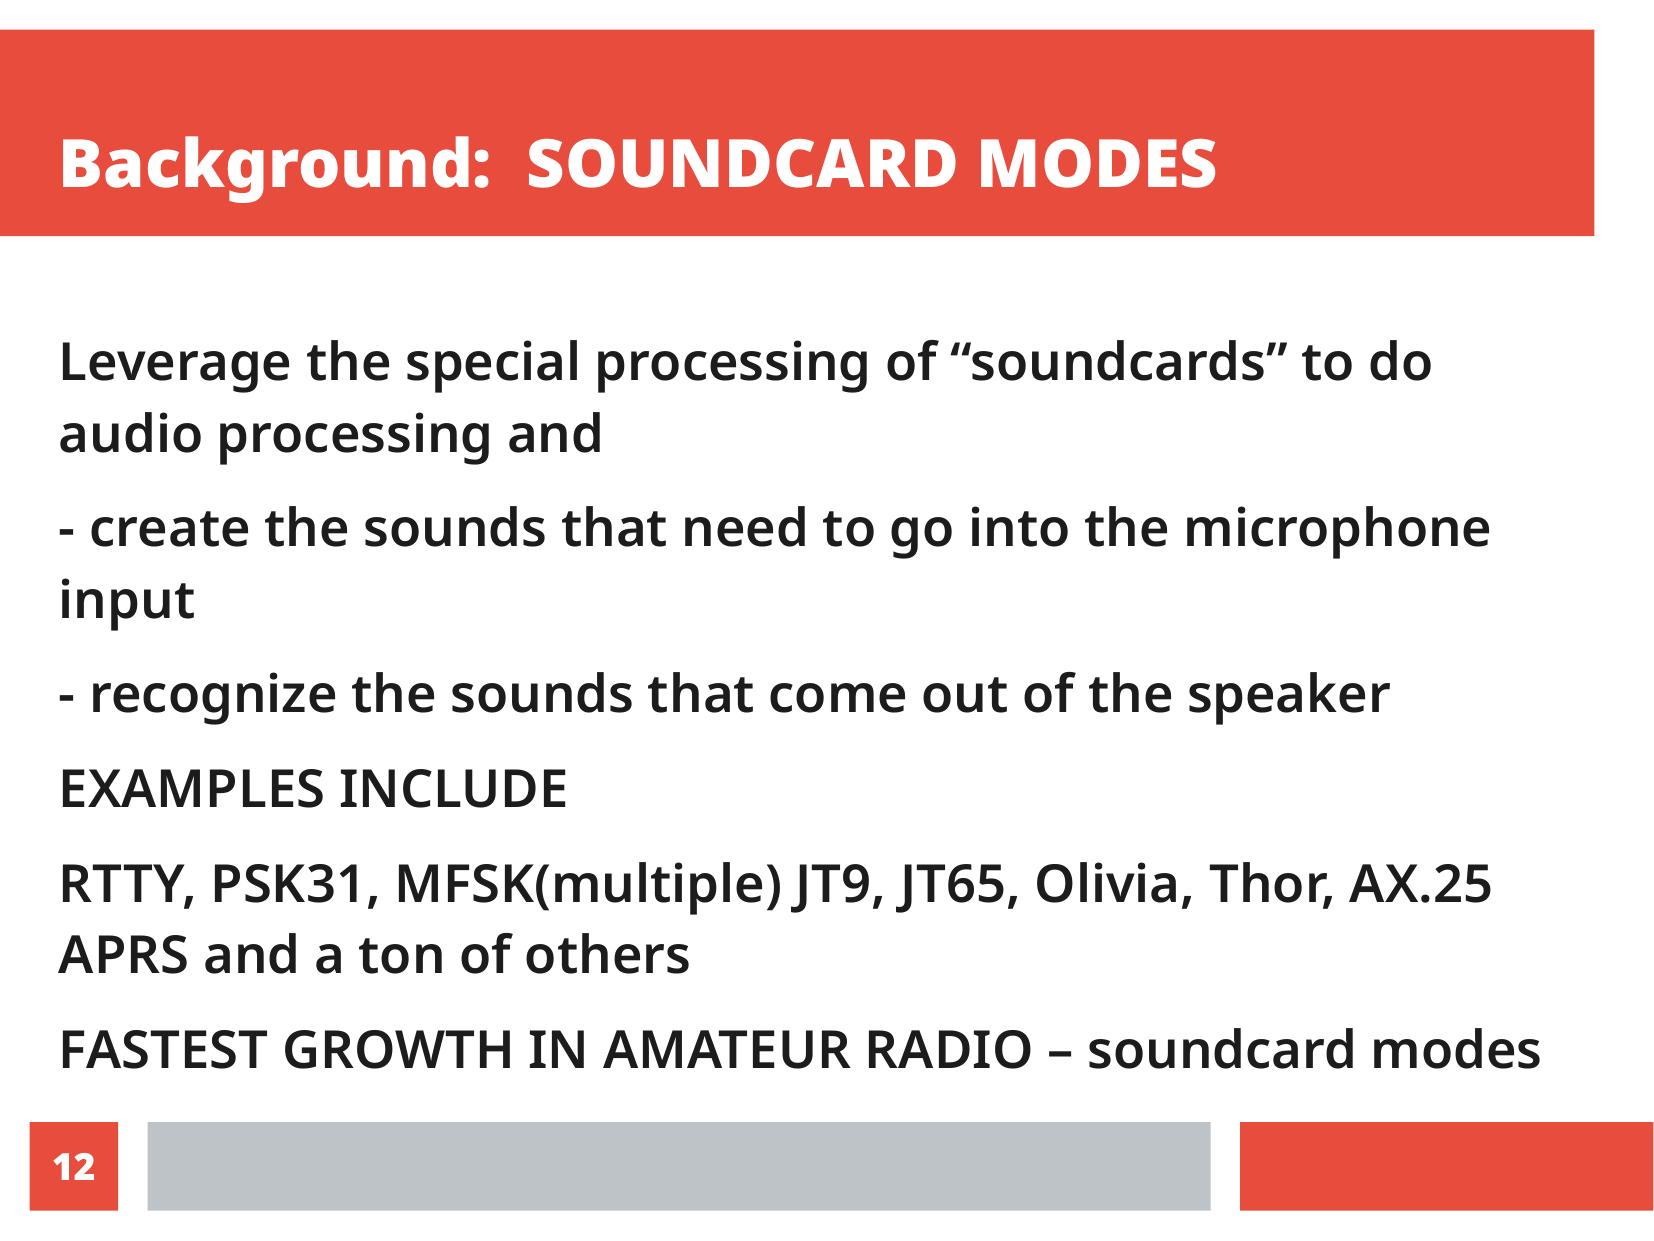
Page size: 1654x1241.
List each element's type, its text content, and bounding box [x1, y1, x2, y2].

title Background: SOUNDCARD MODES [59, 59, 1595, 207]
list Leverage the special processing of “soundcards” to do audio processing and - create the sounds that need to go into the microphone input - recognize the sounds that come out of the speaker EXAMPLES INCLUDE RTTY, PSK31, MFSK(multiple) JT9, JT65, Olivia, Thor, AX.25 APRS and a ton of others FASTEST GROWTH IN AMATEUR RADIO – soundcard modes [59, 324, 1565, 1093]
